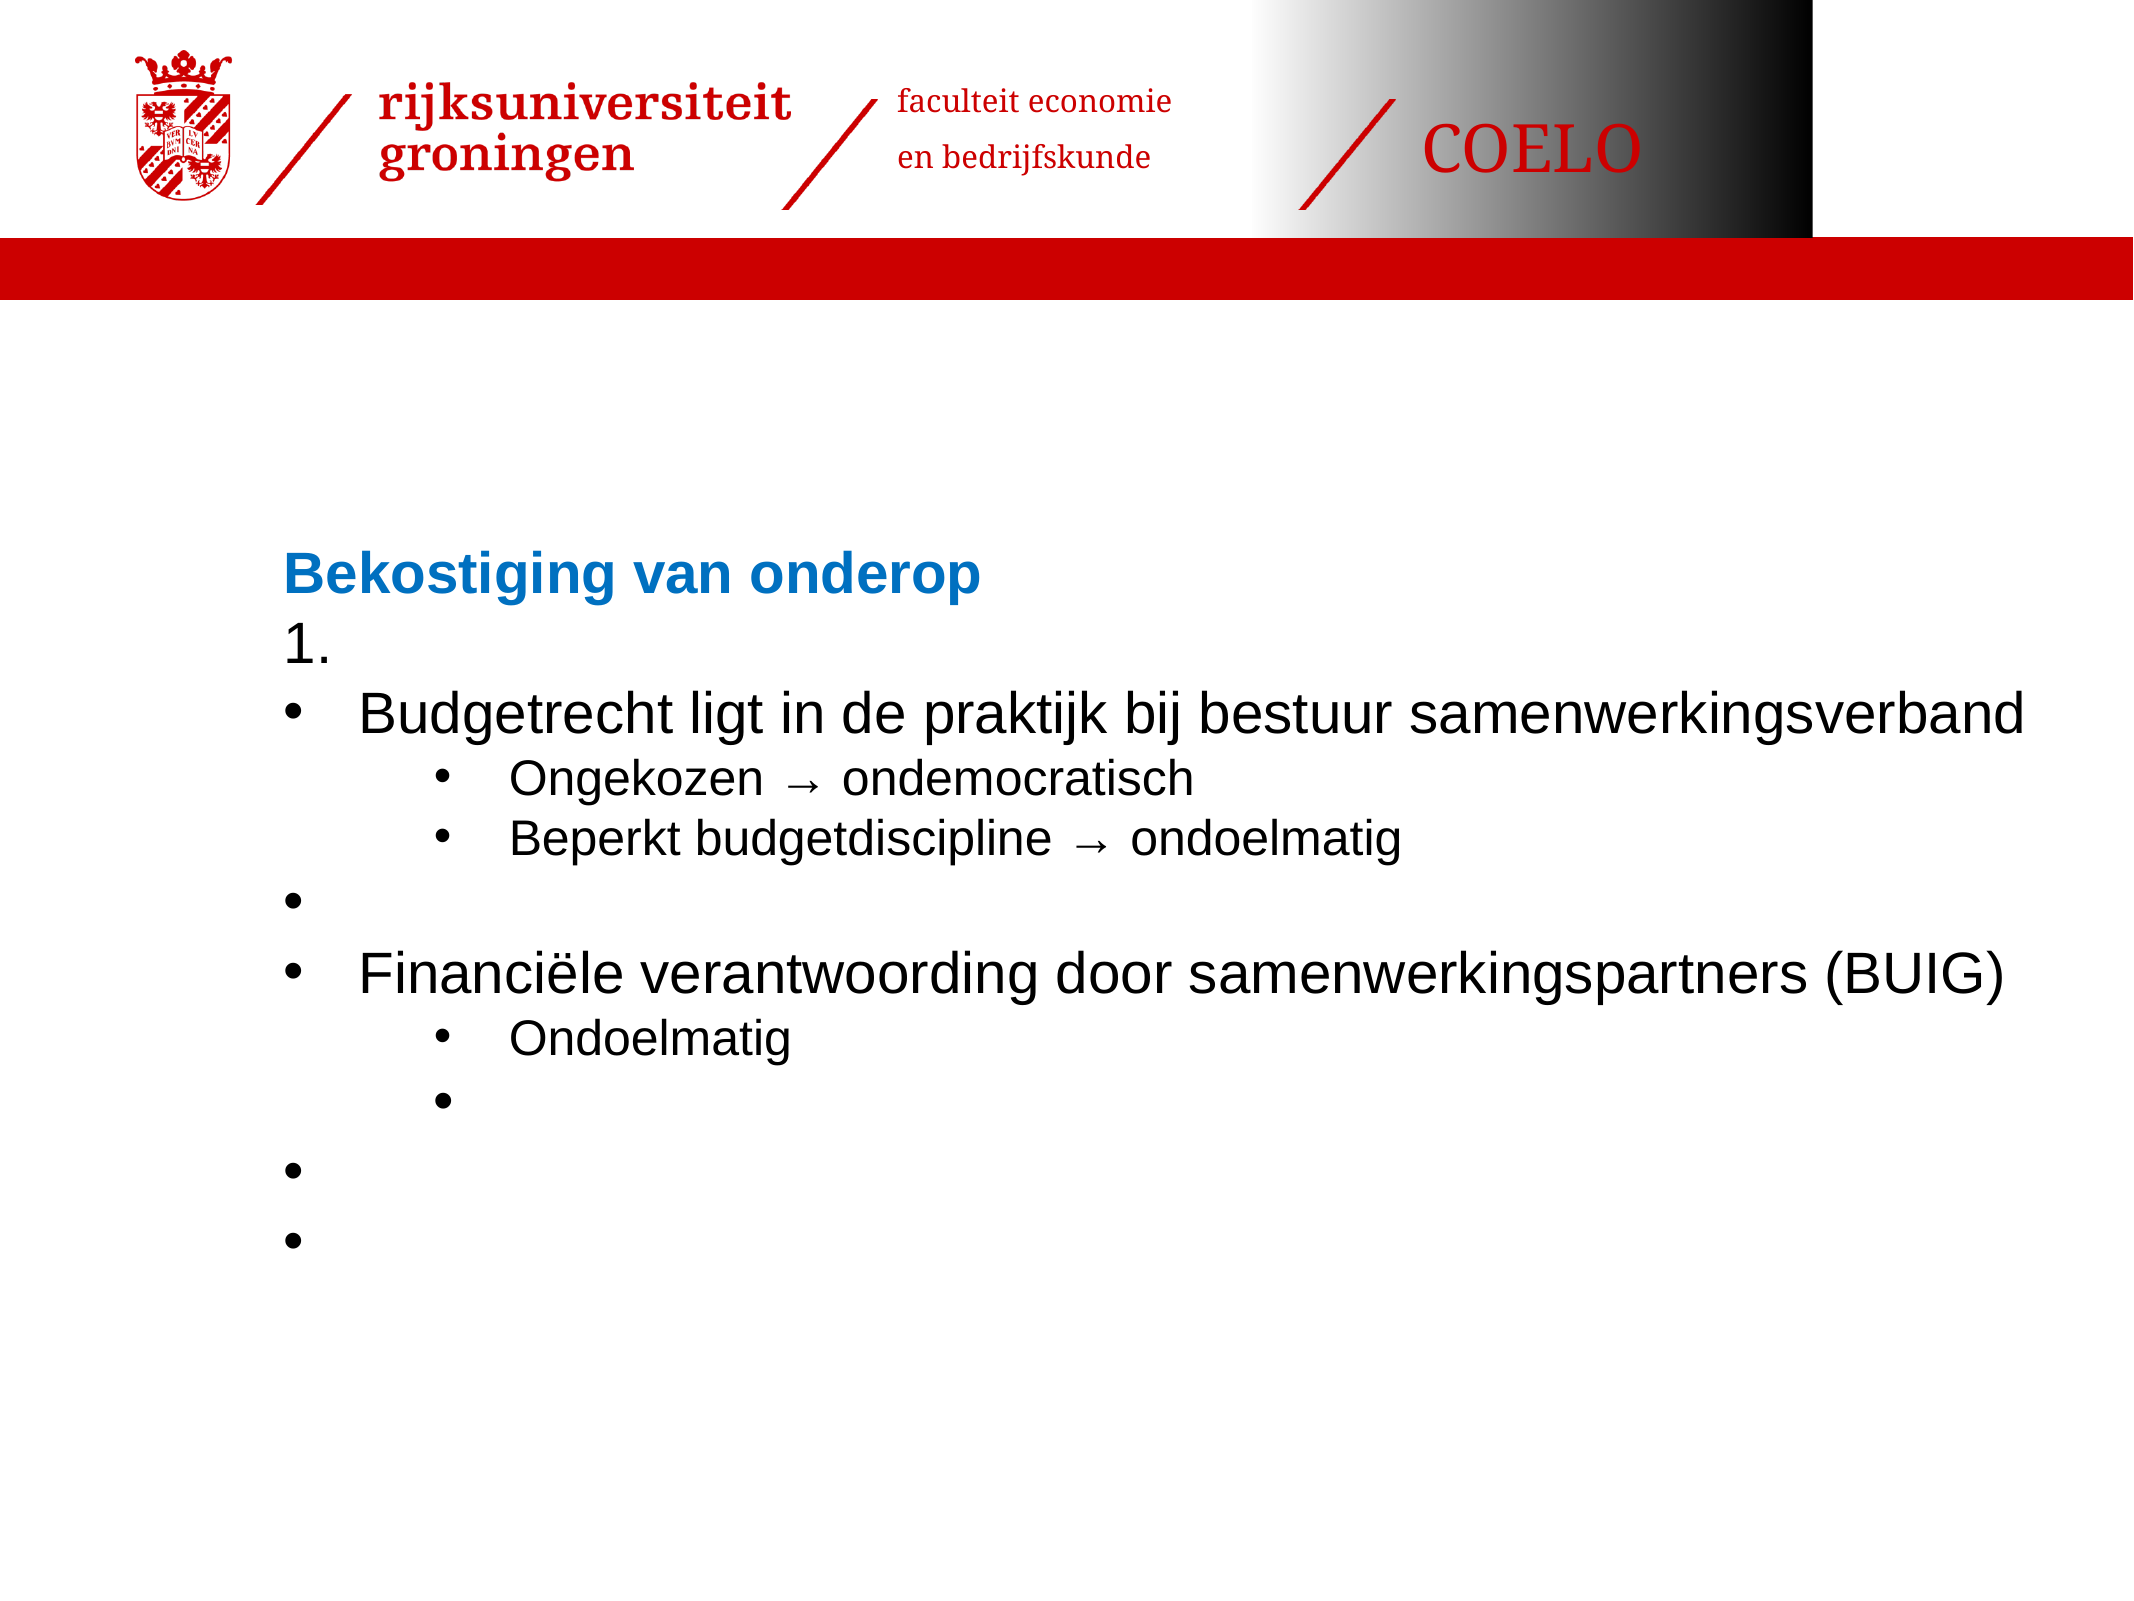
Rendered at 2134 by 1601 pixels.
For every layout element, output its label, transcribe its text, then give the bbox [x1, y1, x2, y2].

picture [135, 50, 878, 210]
picture [1298, 99, 1396, 210]
text_box Bekostiging van onderop Budgetrecht ligt in de praktijk bij bestuur samenwerkingsverband Ongekozen → ondemocratisch Beperkt budgetdiscipline → ondoelmatig Financiële verantwoording door samenwerkingspartners (BUIG) Ondoelmatig [268, 528, 2134, 1291]
